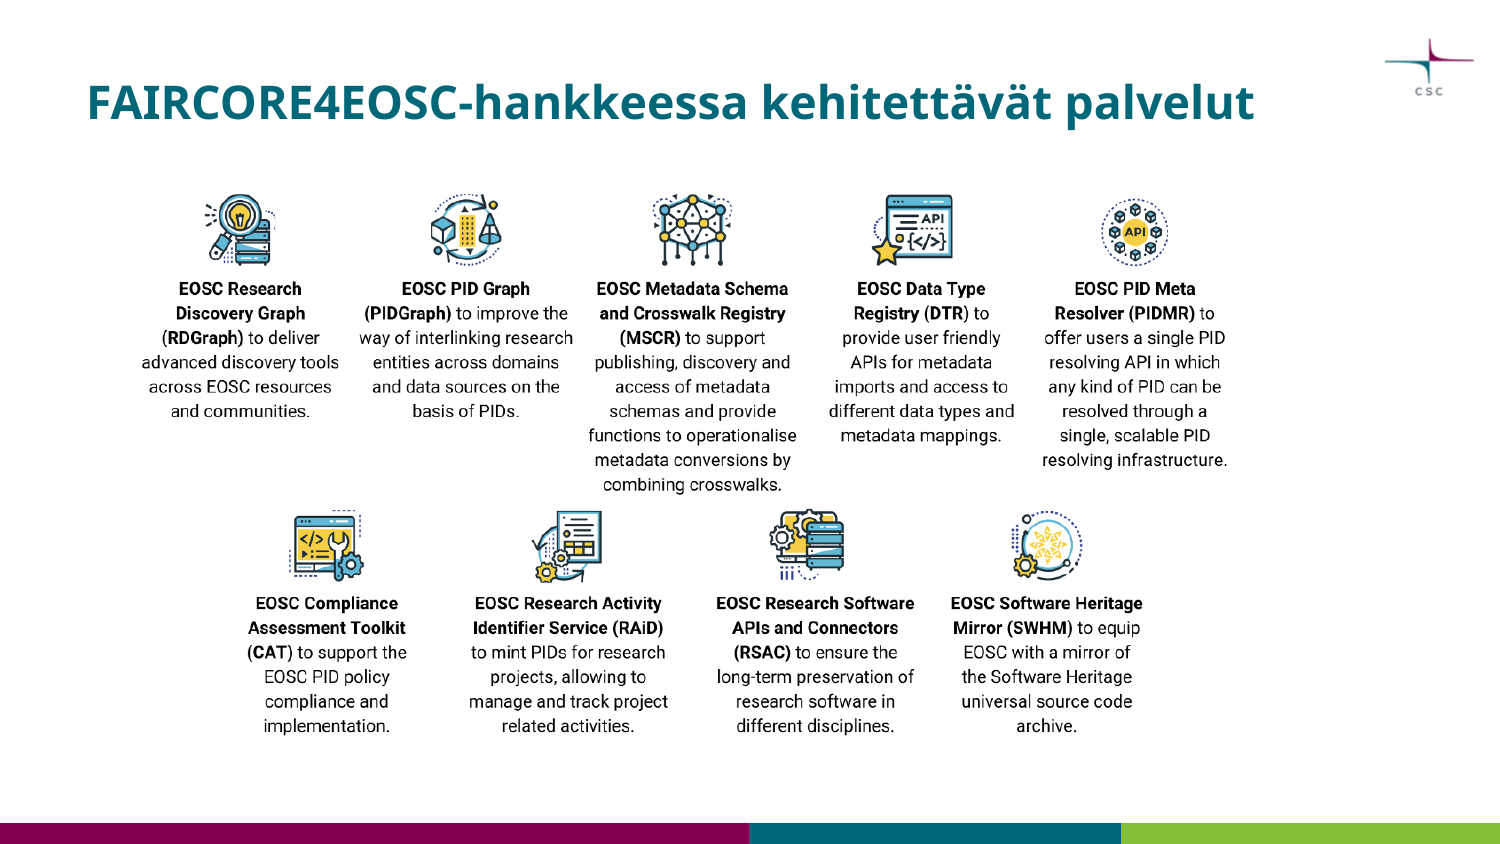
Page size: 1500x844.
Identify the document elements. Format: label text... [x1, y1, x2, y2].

title FAIRCORE4EOSC-hankkeessa kehitettävät palvelut [75, 30, 1346, 172]
picture [117, 187, 1258, 748]
